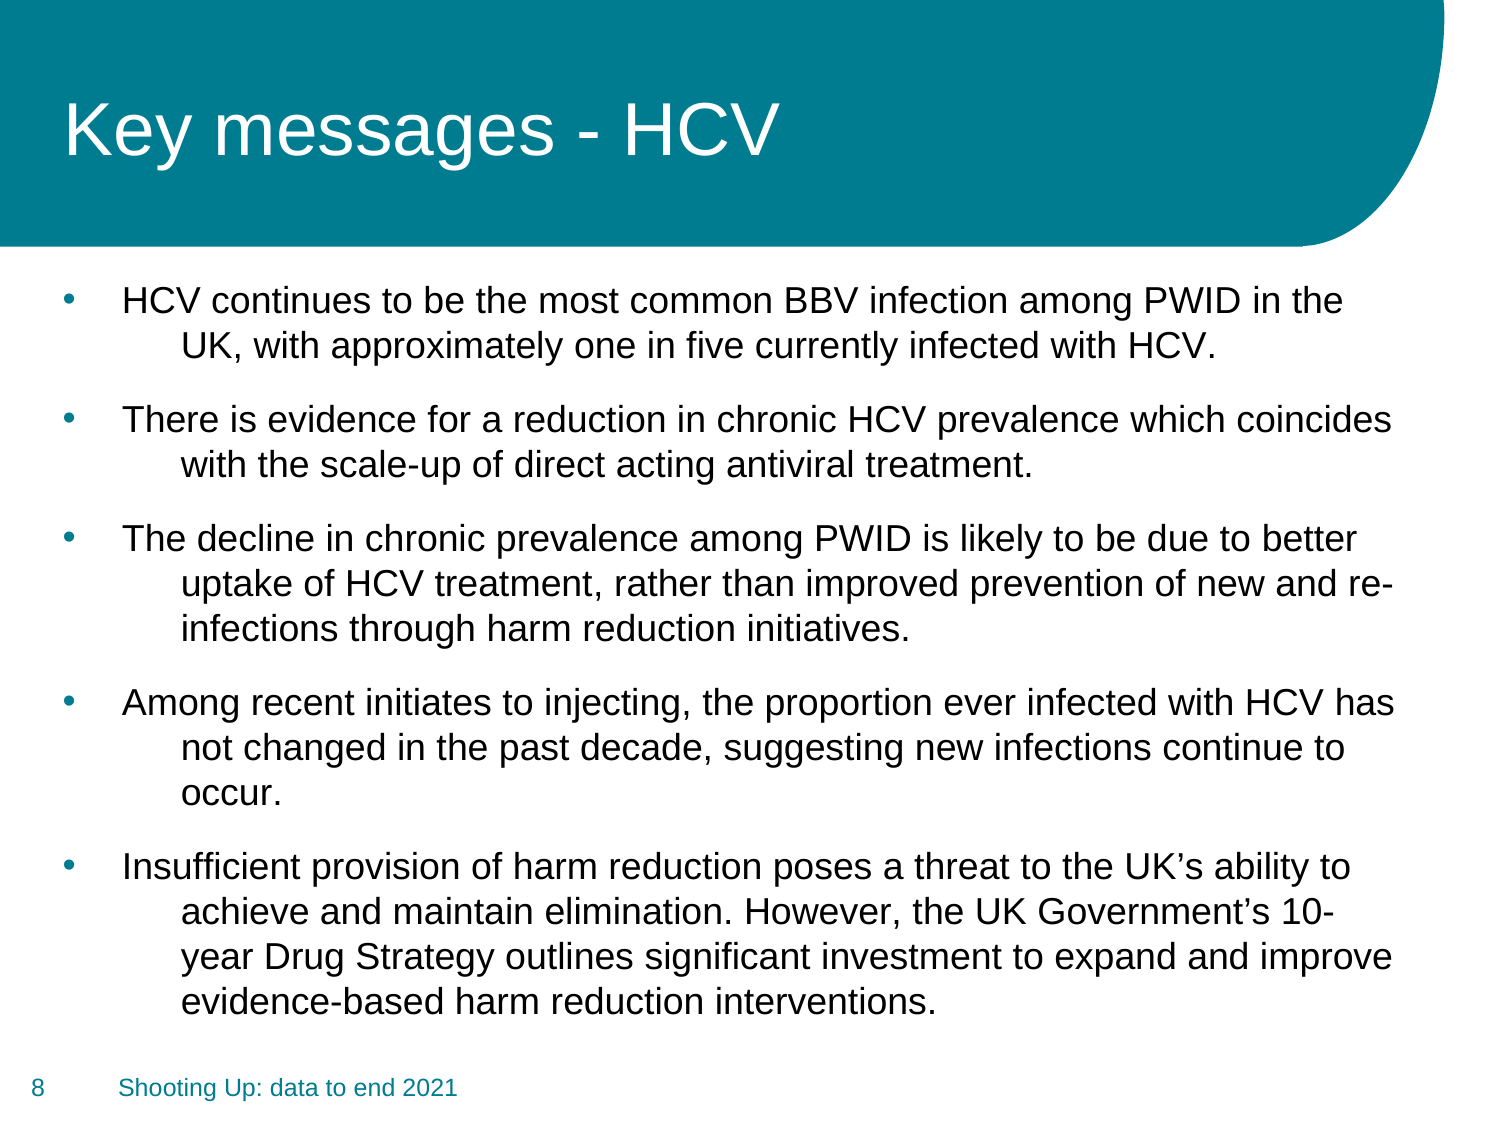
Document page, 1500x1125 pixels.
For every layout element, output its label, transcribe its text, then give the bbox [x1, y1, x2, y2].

text_box Shooting Up: data to end 2021 [103, 1056, 1335, 1116]
title Key messages - HCV [52, 75, 1351, 178]
text_box HCV continues to be the most common BBV infection among PWID in the UK, with approximately one in five currently infected with HCV. There is evidence for a reduction in chronic HCV prevalence which coincides with the scale-up of direct acting antiviral treatment. The decline in chronic prevalence among PWID is likely to be due to better uptake of HCV treatment, rather than improved prevention of new and re-infections through harm reduction initiatives. Among recent initiates to injecting, the proportion ever infected with HCV has not changed in the past decade, suggesting new infections continue to occur. Insufficient provision of harm reduction poses a threat to the UK’s ability to achieve and maintain elimination. However, the UK Government’s 10-year Drug Strategy outlines significant investment to expand and improve evidence-based harm reduction interventions. [51, 270, 1415, 1028]
text_box [16, 1056, 90, 1117]
